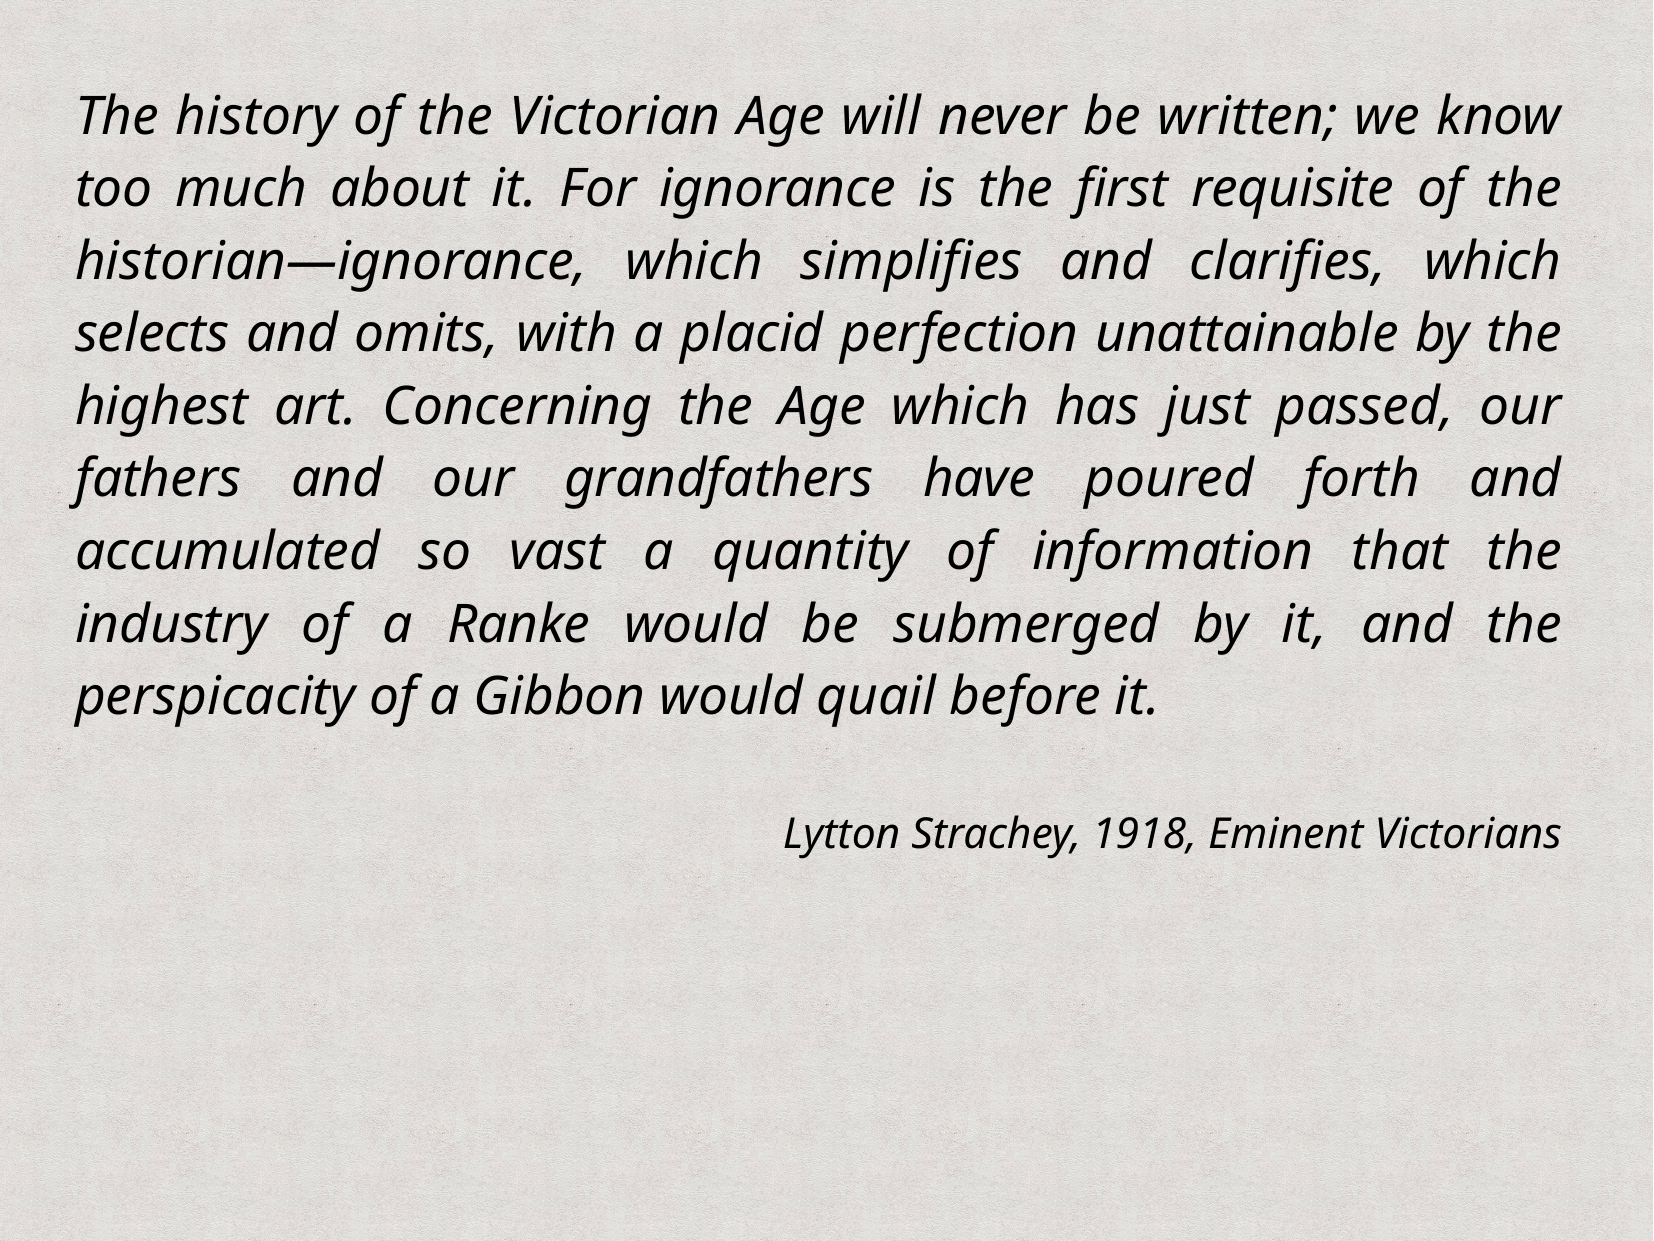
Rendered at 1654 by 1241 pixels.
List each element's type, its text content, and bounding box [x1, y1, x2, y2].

picture [0, 0, 1654, 1241]
text_box The history of the Victorian Age will never be written; we know too much about it. For ignorance is the first requisite of the historian—ignorance, which simplifies and clarifies, which selects and omits, with a placid perfection unattainable by the highest art. Concerning the Age which has just passed, our fathers and our grandfathers have poured forth and accumulated so vast a quantity of information that the industry of a Ranke would be submerged by it, and the perspicacity of a Gibbon would quail before it. Lytton Strachey, 1918, Eminent Victorians [74, 75, 1563, 864]
